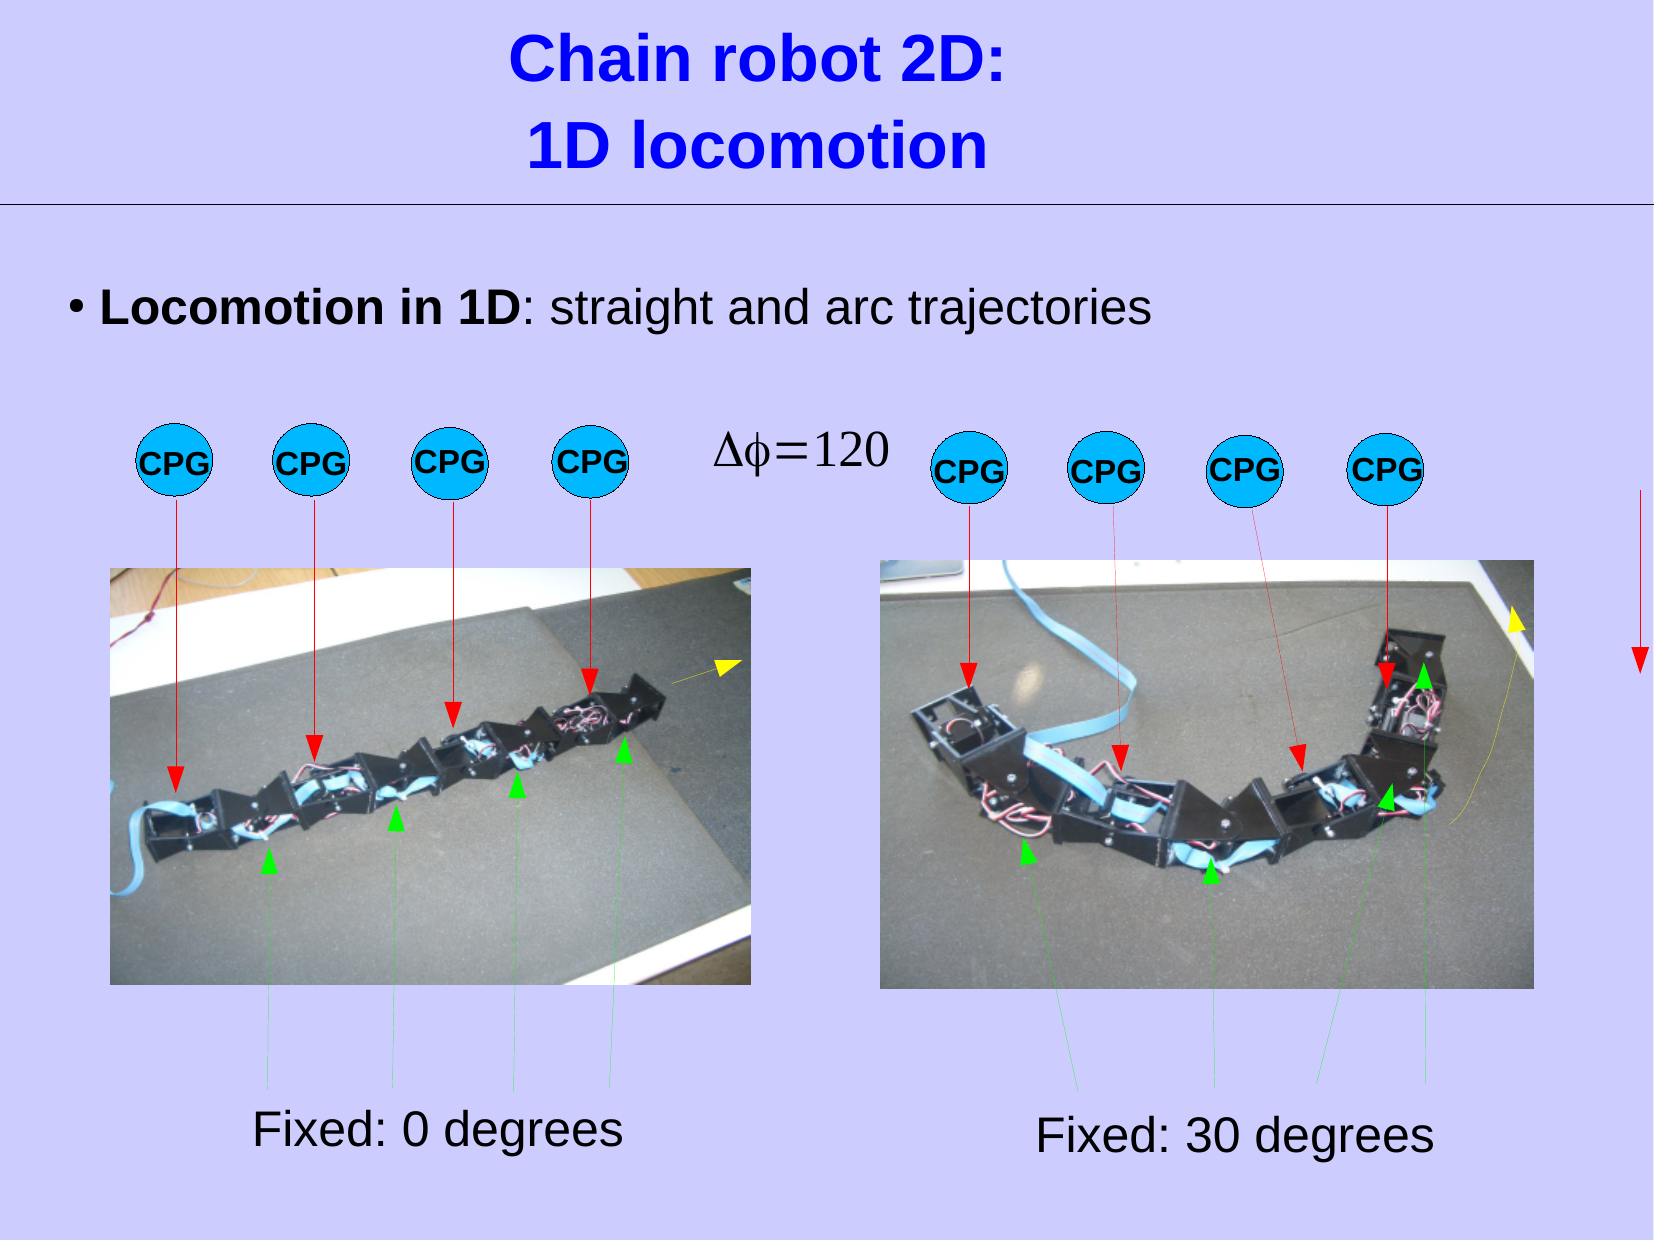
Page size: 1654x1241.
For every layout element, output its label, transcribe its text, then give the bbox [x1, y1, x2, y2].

text_box [146, 485, 202, 497]
text_box [551, 445, 556, 479]
text_box CPG [1208, 451, 1282, 491]
text_box [417, 483, 483, 500]
text_box Df=120 [712, 430, 878, 499]
text_box CPG [556, 443, 629, 483]
text_box Locomotion in 1D: straight and arc trajectories [67, 279, 1570, 358]
text_box CPG [275, 445, 348, 485]
text_box [1213, 435, 1277, 451]
text_box Fixed: 0 degrees [251, 1101, 625, 1158]
text_box [1346, 453, 1351, 486]
text_box CPG [138, 445, 211, 485]
text_box [559, 483, 622, 499]
text_box [1212, 491, 1278, 508]
text_box [418, 427, 482, 443]
text_box CPG [933, 453, 1006, 493]
text_box [283, 485, 339, 497]
title Chain robot 2D: 1D locomotion [120, 0, 1396, 191]
picture [880, 560, 1534, 989]
text_box CPG [413, 443, 487, 483]
text_box [139, 423, 210, 445]
text_box [934, 431, 1005, 453]
text_box Fixed: 30 degrees [1035, 1107, 1436, 1164]
text_box [275, 423, 347, 445]
text_box CPG [1070, 453, 1143, 493]
text_box [941, 493, 997, 504]
text_box [1070, 431, 1142, 453]
text_box [1354, 491, 1417, 506]
picture [110, 568, 751, 985]
text_box [1078, 493, 1134, 504]
text_box CPG [1351, 451, 1424, 491]
text_box [557, 425, 624, 443]
text_box [1352, 433, 1419, 451]
